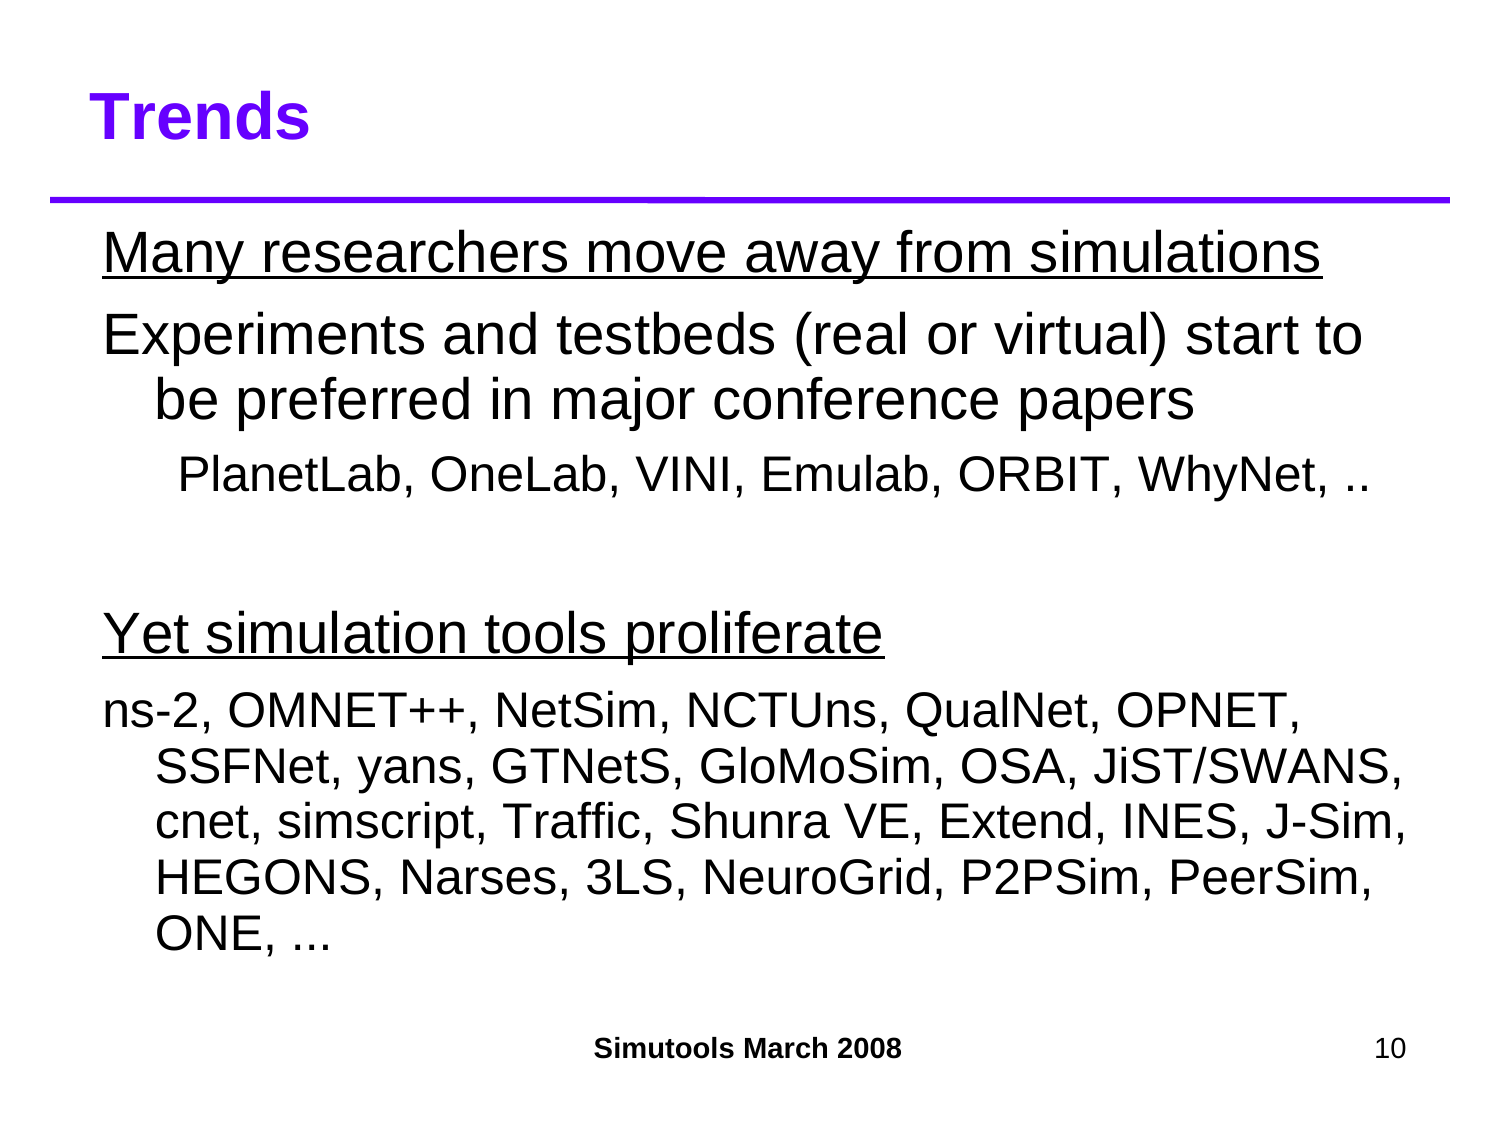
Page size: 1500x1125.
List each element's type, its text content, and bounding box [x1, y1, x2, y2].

title Trends [75, 68, 1426, 165]
list Many researchers move away from simulations Experiments and testbeds (real or virtual) start to be preferred in major conference papers PlanetLab, OneLab, VINI, Emulab, ORBIT, WhyNet, .. Yet simulation tools proliferate ns-2, OMNET++, NetSim, NCTUns, QualNet, OPNET, SSFNet, yans, GTNetS, GloMoSim, OSA, JiST/SWANS, cnet, simscript, Traffic, Shunra VE, Extend, INES, J-Sim, HEGONS, Narses, 3LS, NeuroGrid, P2PSim, PeerSim, ONE, ... [87, 212, 1438, 1019]
